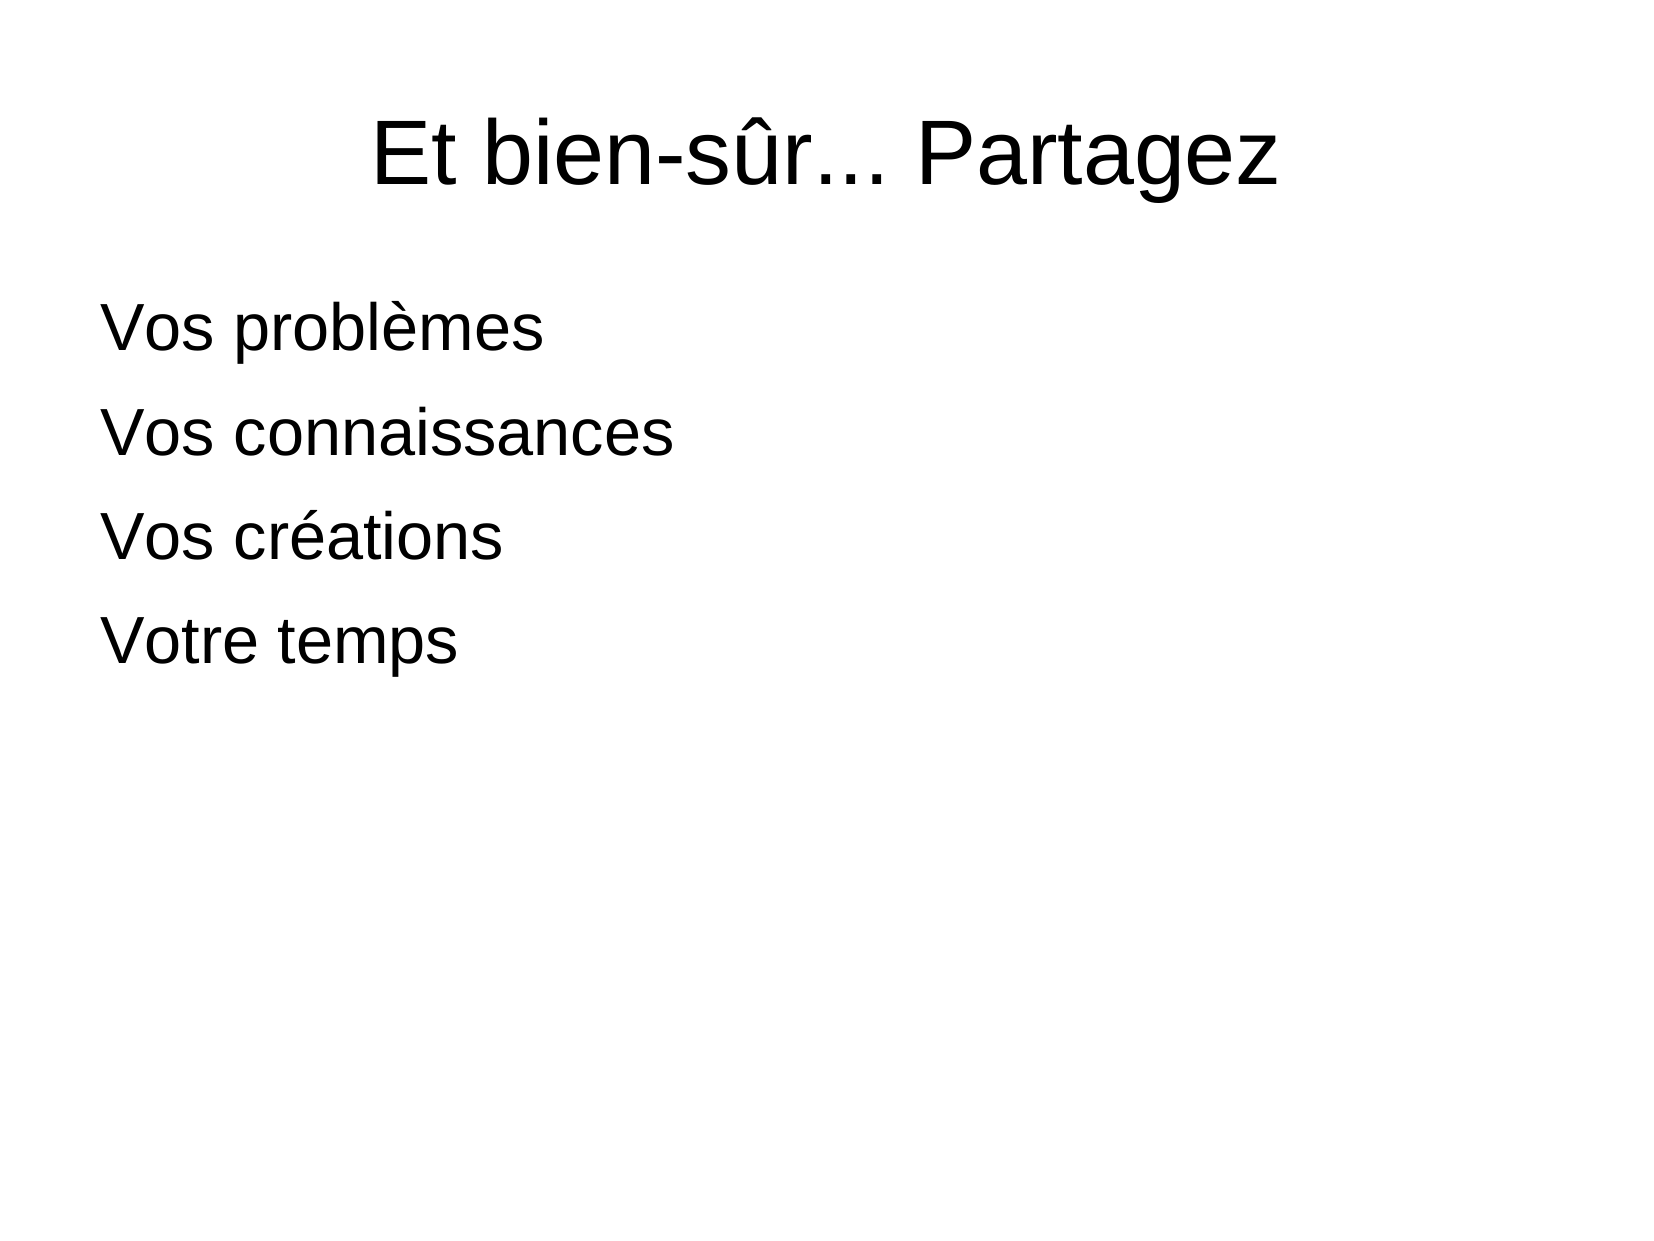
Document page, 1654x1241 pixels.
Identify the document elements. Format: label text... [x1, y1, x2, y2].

title Et bien-sûr... Partagez [82, 49, 1571, 257]
list Vos problèmes Vos connaissances Vos créations Votre temps [82, 290, 1571, 1109]
